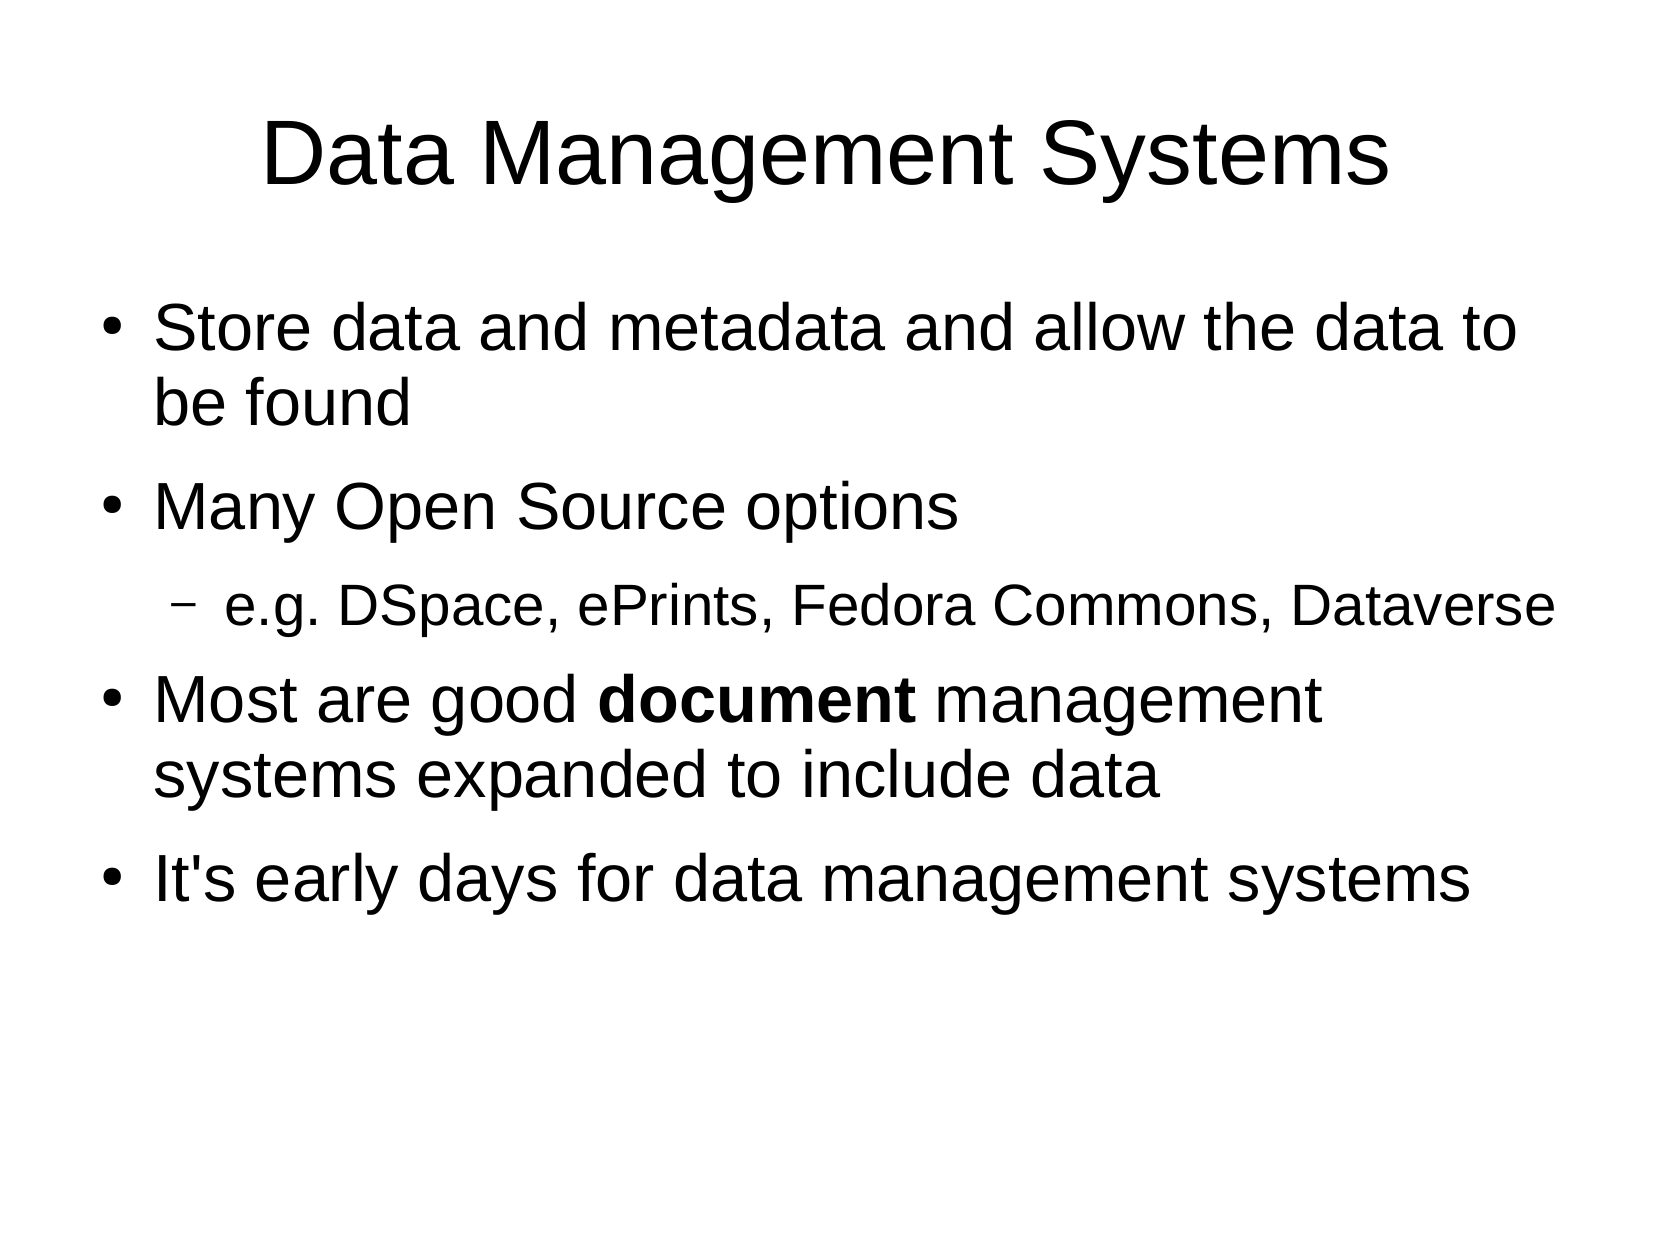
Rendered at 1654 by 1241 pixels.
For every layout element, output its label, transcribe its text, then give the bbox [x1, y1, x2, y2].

list Store data and metadata and allow the data to be found Many Open Source options e.g. DSpace, ePrints, Fedora Commons, Dataverse Most are good document management systems expanded to include data It's early days for data management systems [82, 290, 1571, 1109]
title Data Management Systems [82, 49, 1571, 257]
